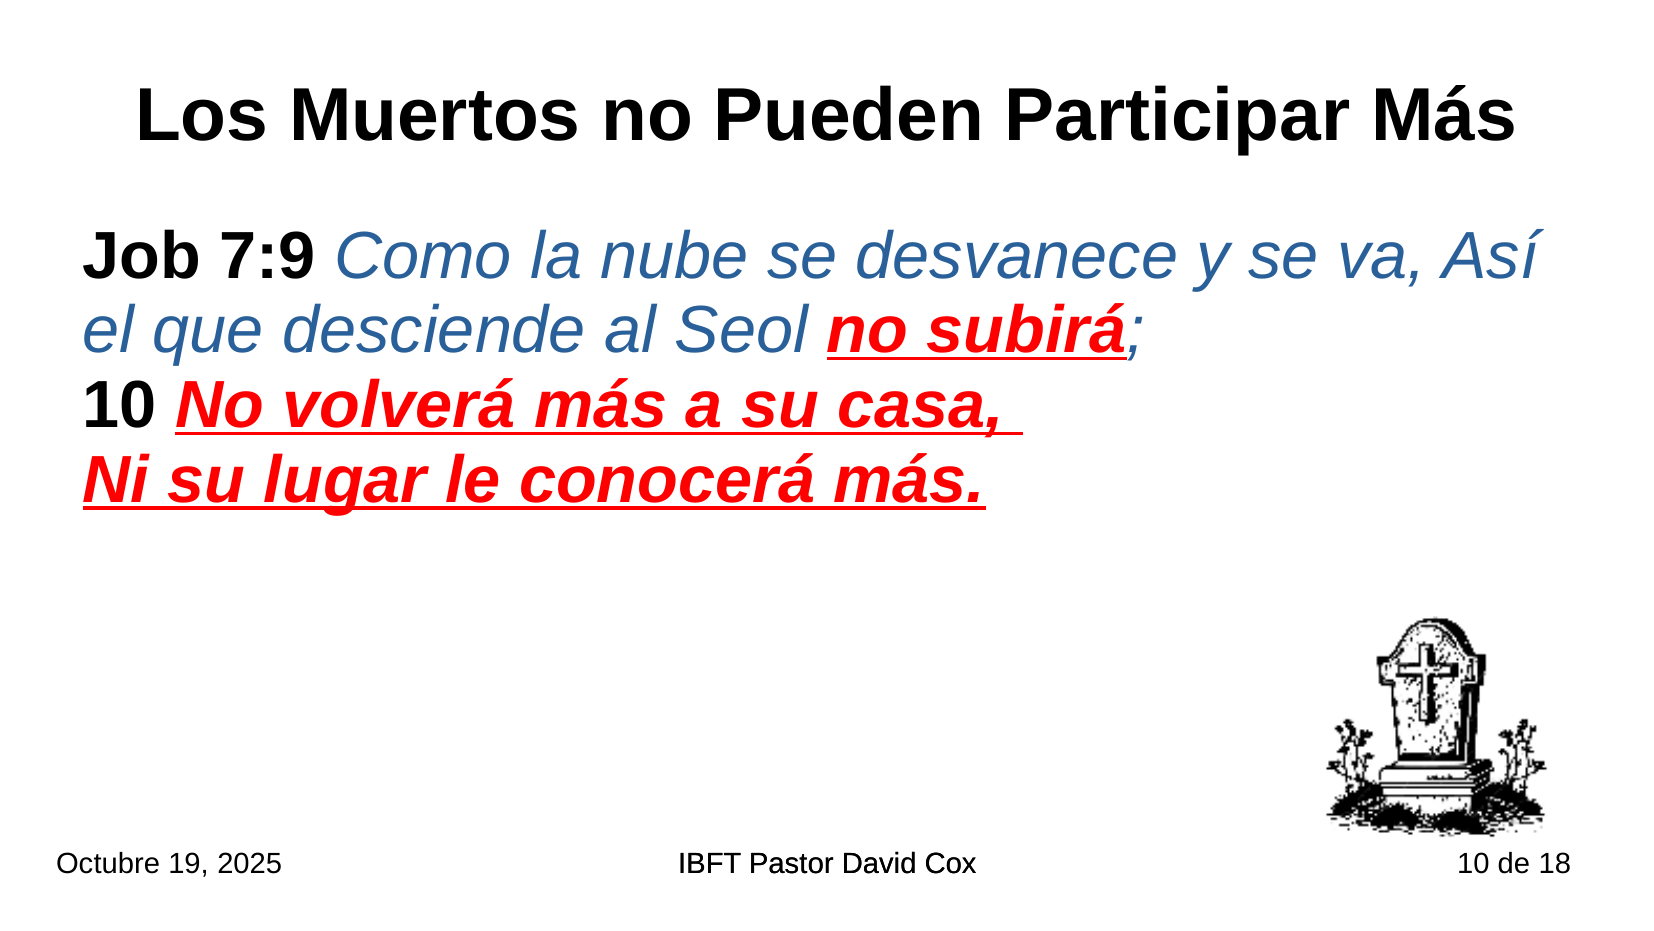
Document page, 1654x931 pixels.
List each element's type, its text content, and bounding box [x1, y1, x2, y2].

picture [1304, 758, 1566, 856]
title Los Muertos no Pueden Participar Más [82, 37, 1571, 193]
list Job 7:9 Como la nube se desvanece y se va, Así el que desciende al Seol no subirá; 10 No volverá más a su casa, Ni su lugar le conocerá más. [82, 217, 1571, 758]
